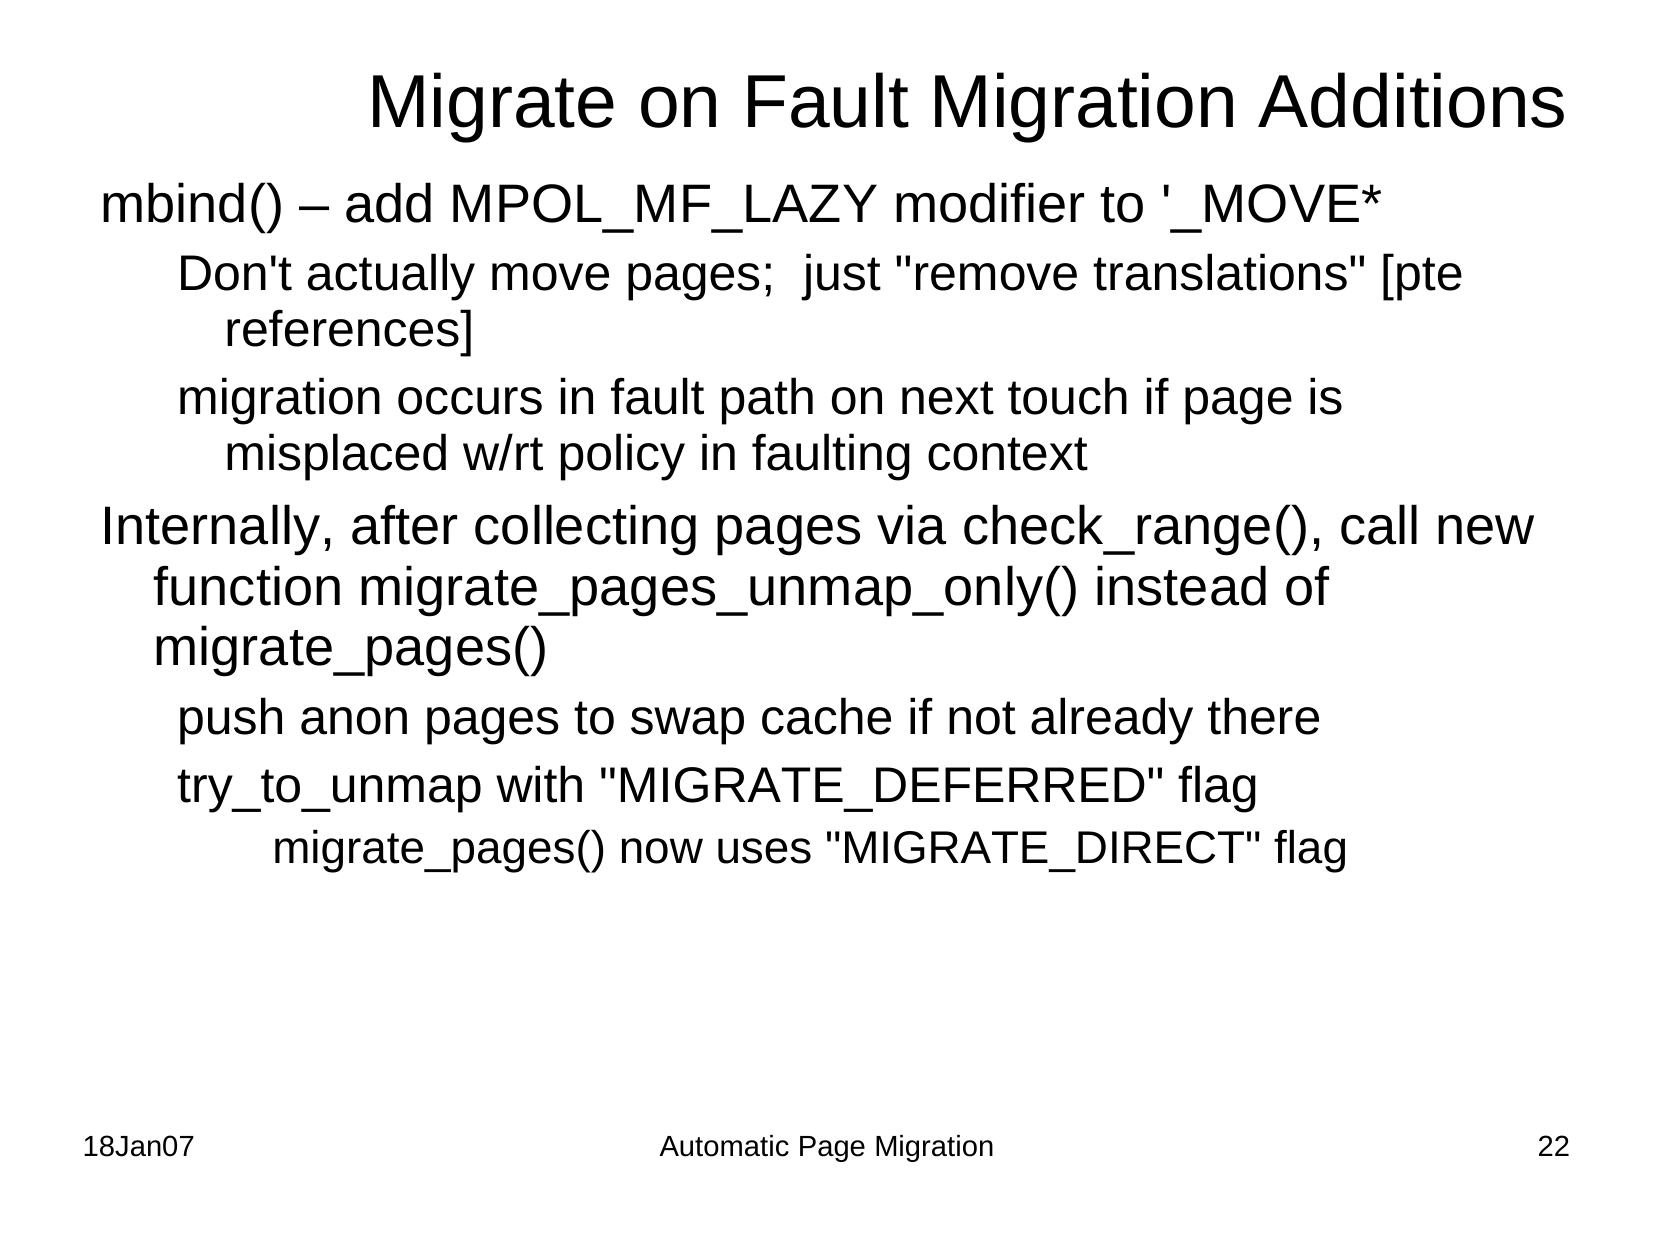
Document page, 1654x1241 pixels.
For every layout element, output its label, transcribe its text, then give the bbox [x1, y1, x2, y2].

title Migrate on Fault Migration Additions [80, 45, 1569, 159]
list mbind() – add MPOL_MF_LAZY modifier to '_MOVE* Don't actually move pages; just "remove translations" [pte references] migration occurs in fault path on next touch if page is misplaced w/rt policy in faulting context Internally, after collecting pages via check_range(), call new function migrate_pages_unmap_only() instead of migrate_pages() push anon pages to swap cache if not already there try_to_unmap with "MIGRATE_DEFERRED" flag migrate_pages() now uses "MIGRATE_DIRECT" flag [82, 173, 1571, 1109]
